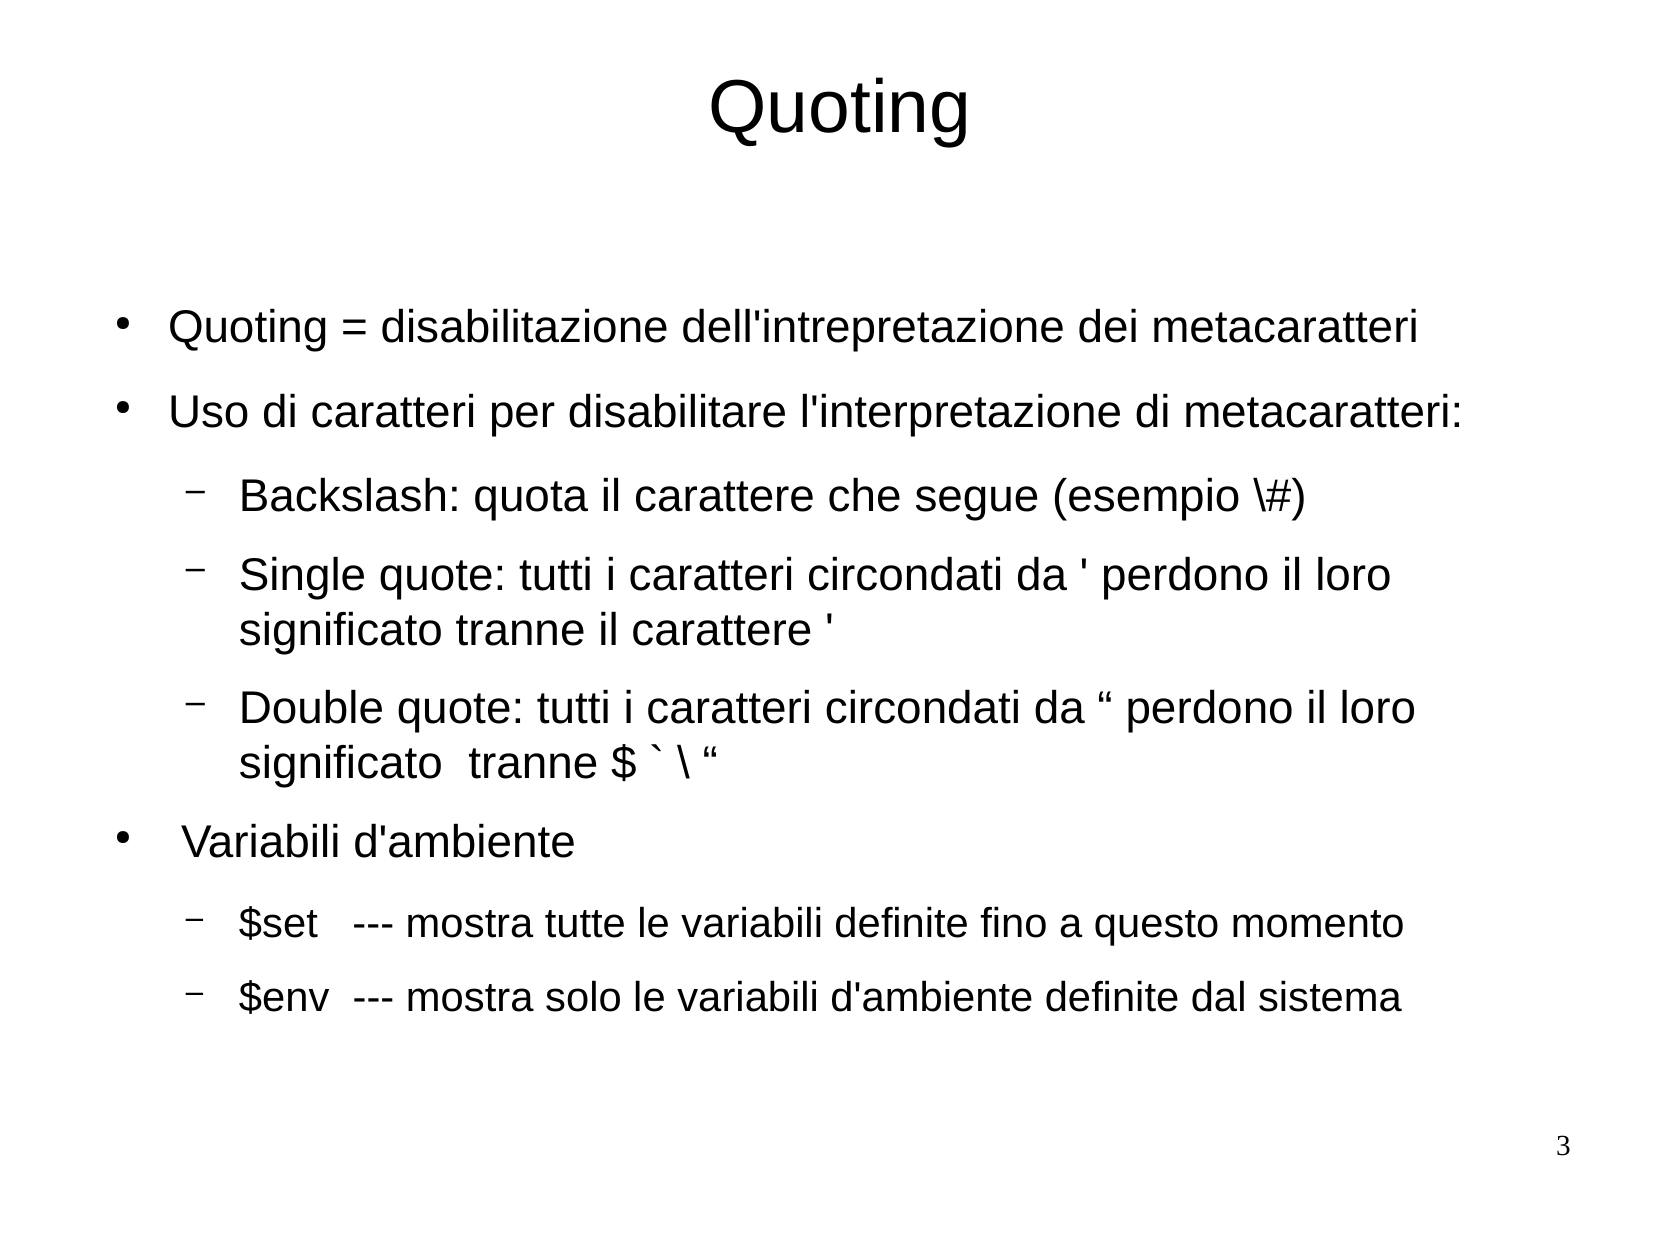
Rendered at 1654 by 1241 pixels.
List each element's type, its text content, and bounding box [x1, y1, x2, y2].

title Quoting [82, 50, 1571, 257]
list Quoting = disabilitazione dell'intrepretazione dei metacaratteri Uso di caratteri per disabilitare l'interpretazione di metacaratteri: Backslash: quota il carattere che segue (esempio \#) Single quote: tutti i caratteri circondati da ' perdono il loro significato tranne il carattere ' Double quote: tutti i caratteri circondati da “ perdono il loro significato tranne $ ` \ “ Variabili d'ambiente $set --- mostra tutte le variabili definite fino a questo momento $env --- mostra solo le variabili d'ambiente definite dal sistema [82, 289, 1548, 1109]
